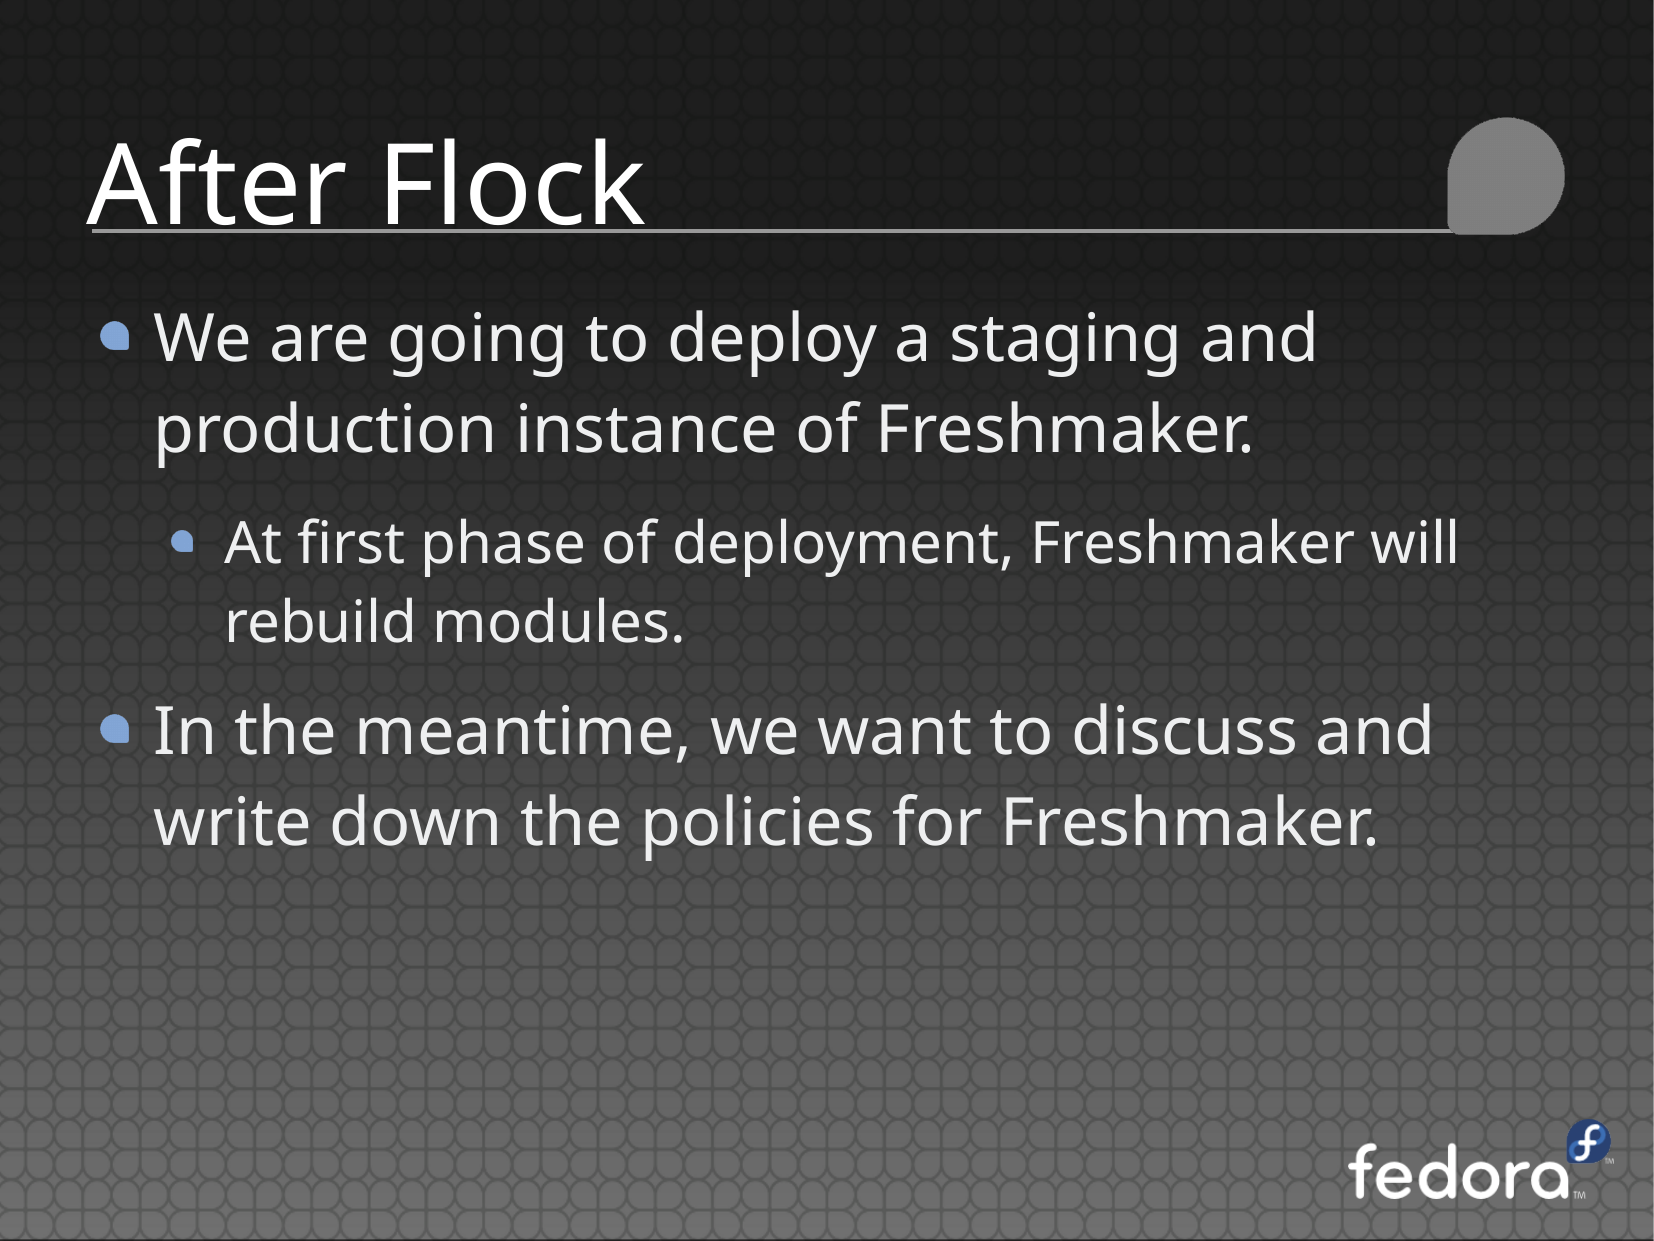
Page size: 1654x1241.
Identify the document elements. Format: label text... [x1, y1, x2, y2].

title After Flock [86, 112, 1576, 249]
list We are going to deploy a staging and production instance of Freshmaker. At first phase of deployment, Freshmaker will rebuild modules. In the meantime, we want to discuss and write down the policies for Freshmaker. [82, 290, 1571, 1010]
picture [0, 0, 1654, 1241]
